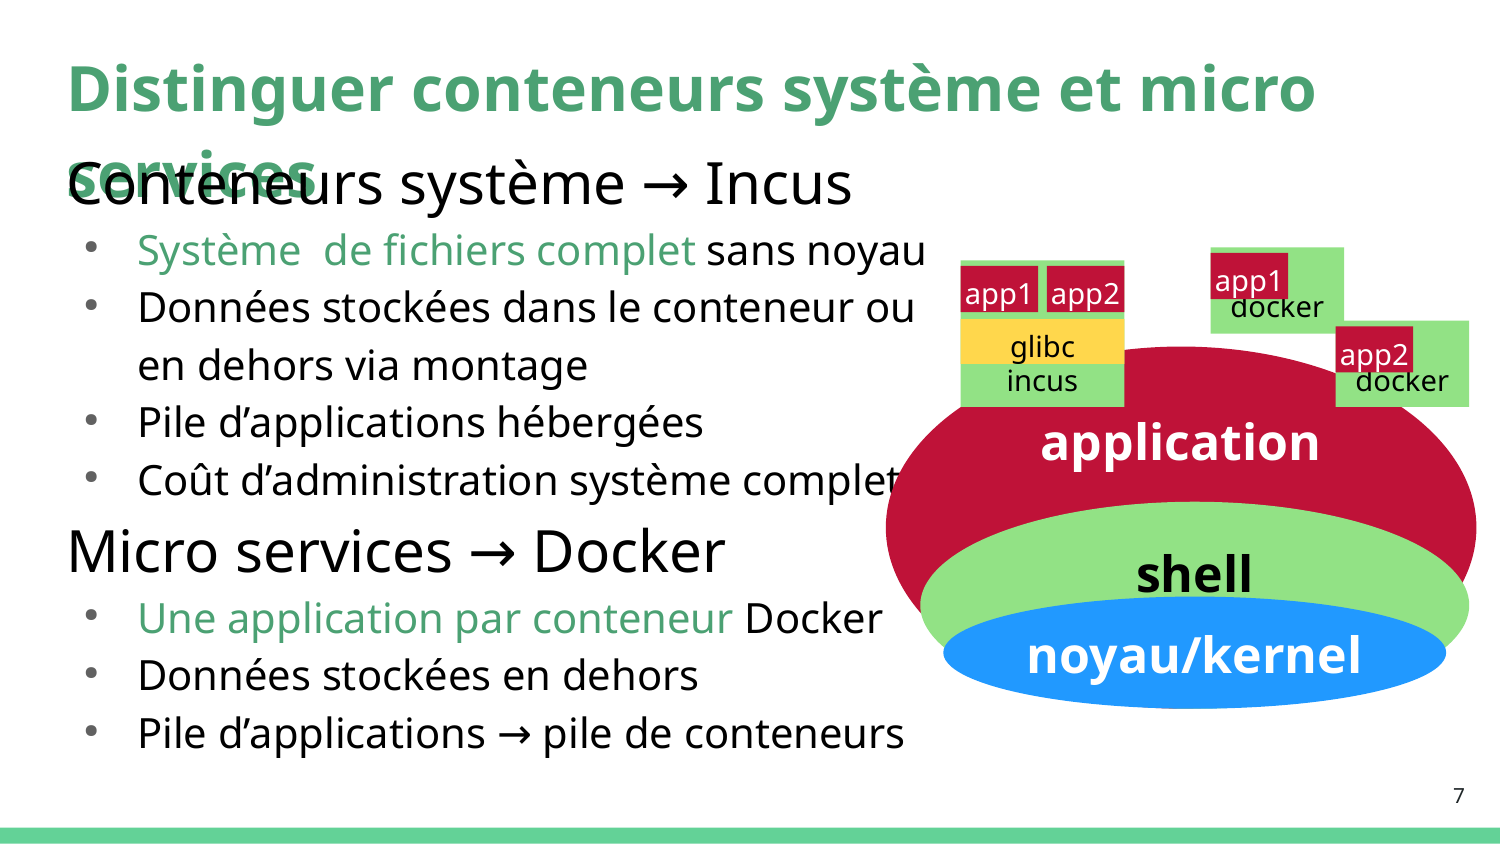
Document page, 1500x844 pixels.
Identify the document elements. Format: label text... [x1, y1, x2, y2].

text_box app2 [1046, 265, 1125, 313]
text_box incus [960, 364, 1125, 407]
text_box app2 [1335, 326, 1414, 373]
text_box noyau/kernel [943, 596, 1447, 709]
text_box shell [920, 501, 1470, 648]
text_box app1 [1210, 252, 1289, 300]
list Conteneurs système → Incus Système de fichiers complet sans noyau Données stockées dans le conteneur ou en dehors via montage Pile d’applications hébergées Coût d’administration système complet Micro services → Docker Une application par conteneur Docker Données stockées en dehors Pile d’applications → pile de conteneurs [51, 120, 945, 827]
text_box glibc [960, 319, 1125, 364]
text_box application [885, 346, 1477, 614]
text_box incus [960, 260, 1125, 319]
text_box app1 [960, 265, 1039, 313]
slide_number <numéro> [1389, 764, 1480, 830]
text_box docker [1210, 247, 1345, 334]
title Distinguer conteneurs système et micro services [51, 23, 1500, 117]
text_box docker [1335, 320, 1470, 407]
text_box glibc [1014, 343, 1023, 355]
